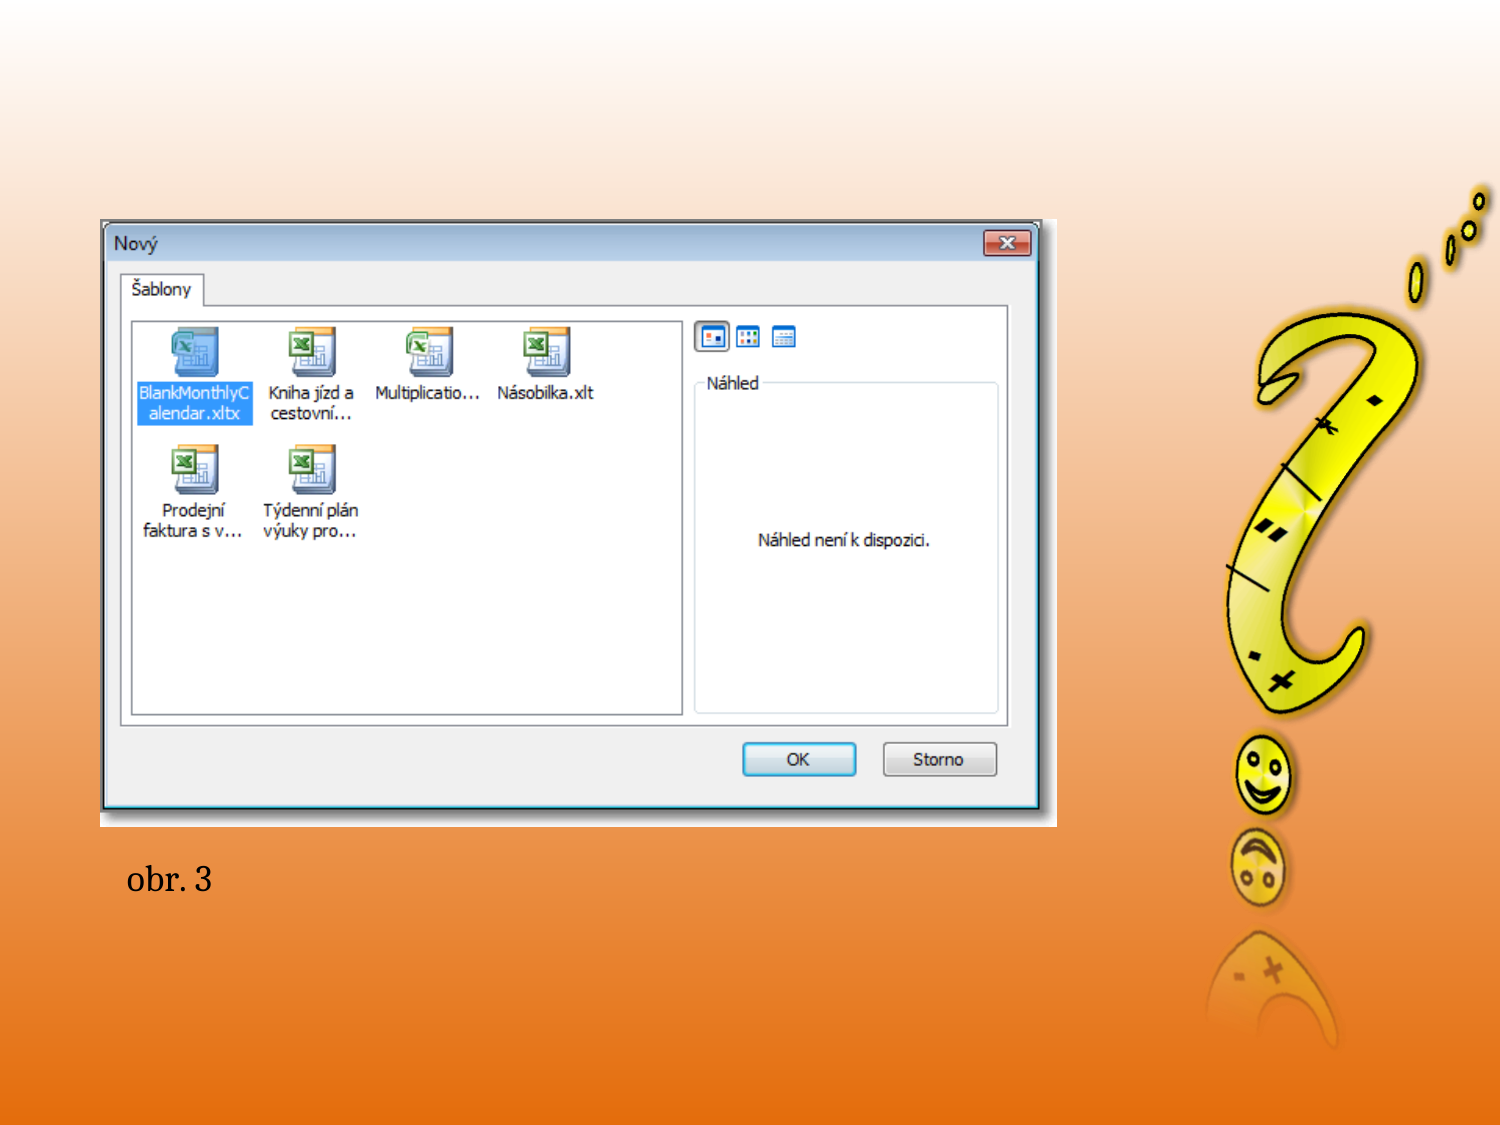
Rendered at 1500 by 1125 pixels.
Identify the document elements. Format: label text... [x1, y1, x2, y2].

picture [100, 219, 1057, 827]
text_box obr. 3 [112, 846, 313, 907]
picture [1171, 160, 1500, 1125]
